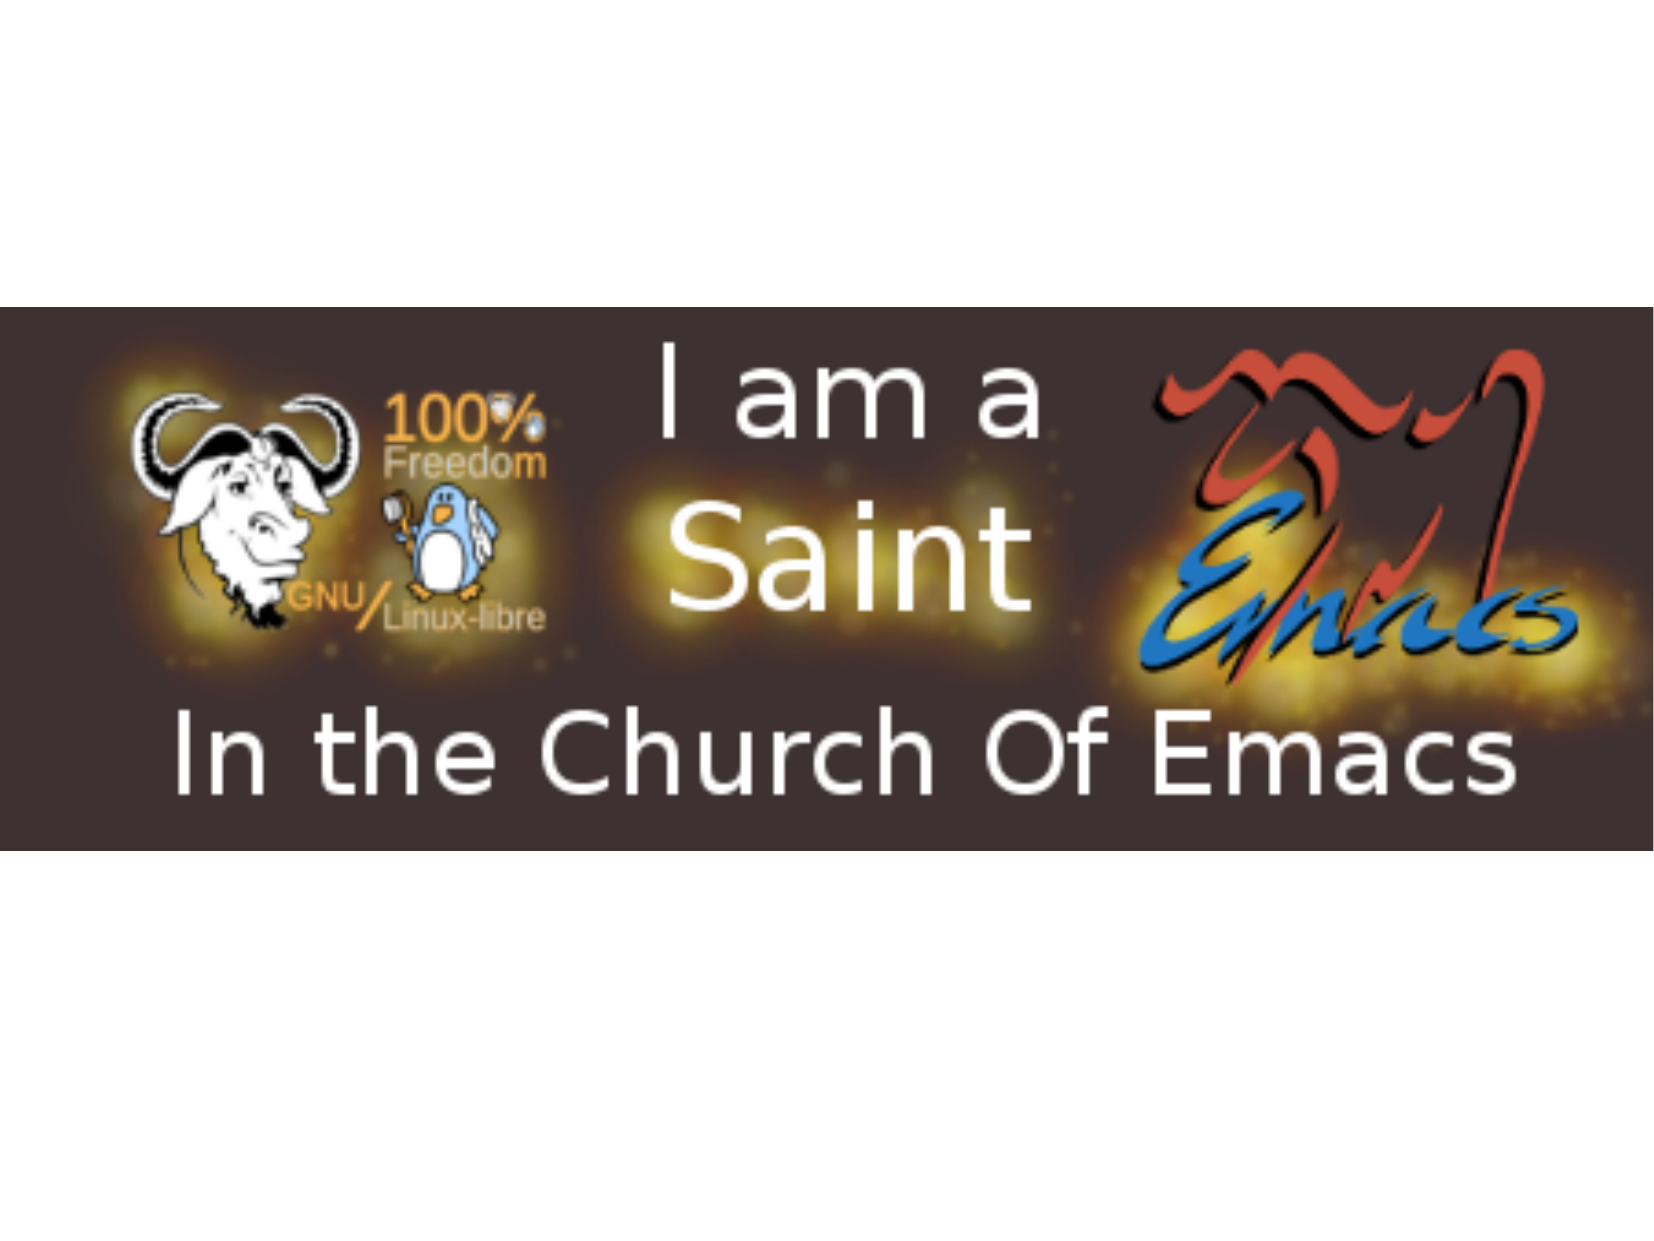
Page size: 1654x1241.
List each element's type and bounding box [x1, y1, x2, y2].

picture [0, 307, 1654, 851]
